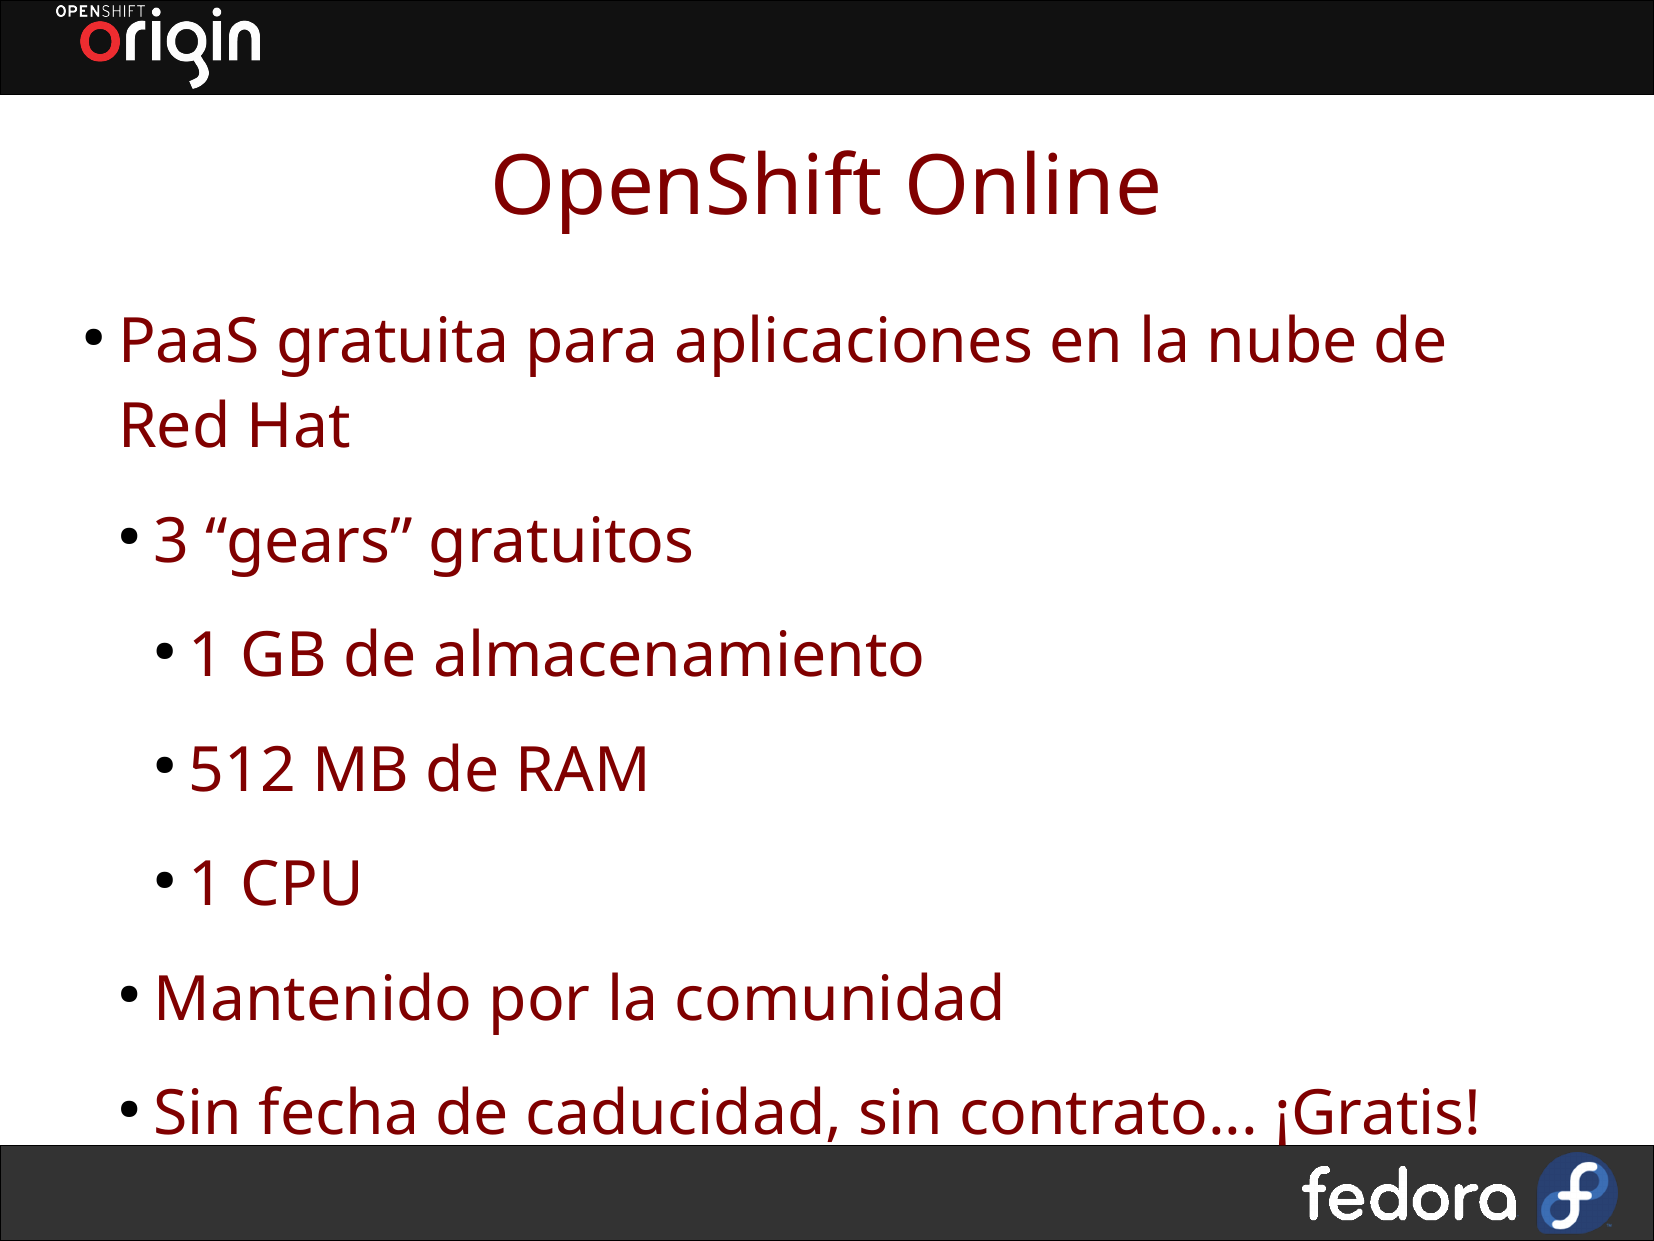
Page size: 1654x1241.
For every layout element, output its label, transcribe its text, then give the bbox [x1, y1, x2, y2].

text_box PaaS gratuita para aplicaciones en la nube de Red Hat 3 “gears” gratuitos 1 GB de almacenamiento 512 MB de RAM 1 CPU Mantenido por la comunidad Sin fecha de caducidad, sin contrato... ¡Gratis! [82, 296, 1571, 1099]
picture [56, 5, 260, 89]
picture [1299, 1151, 1619, 1235]
title OpenShift Online [82, 78, 1571, 287]
